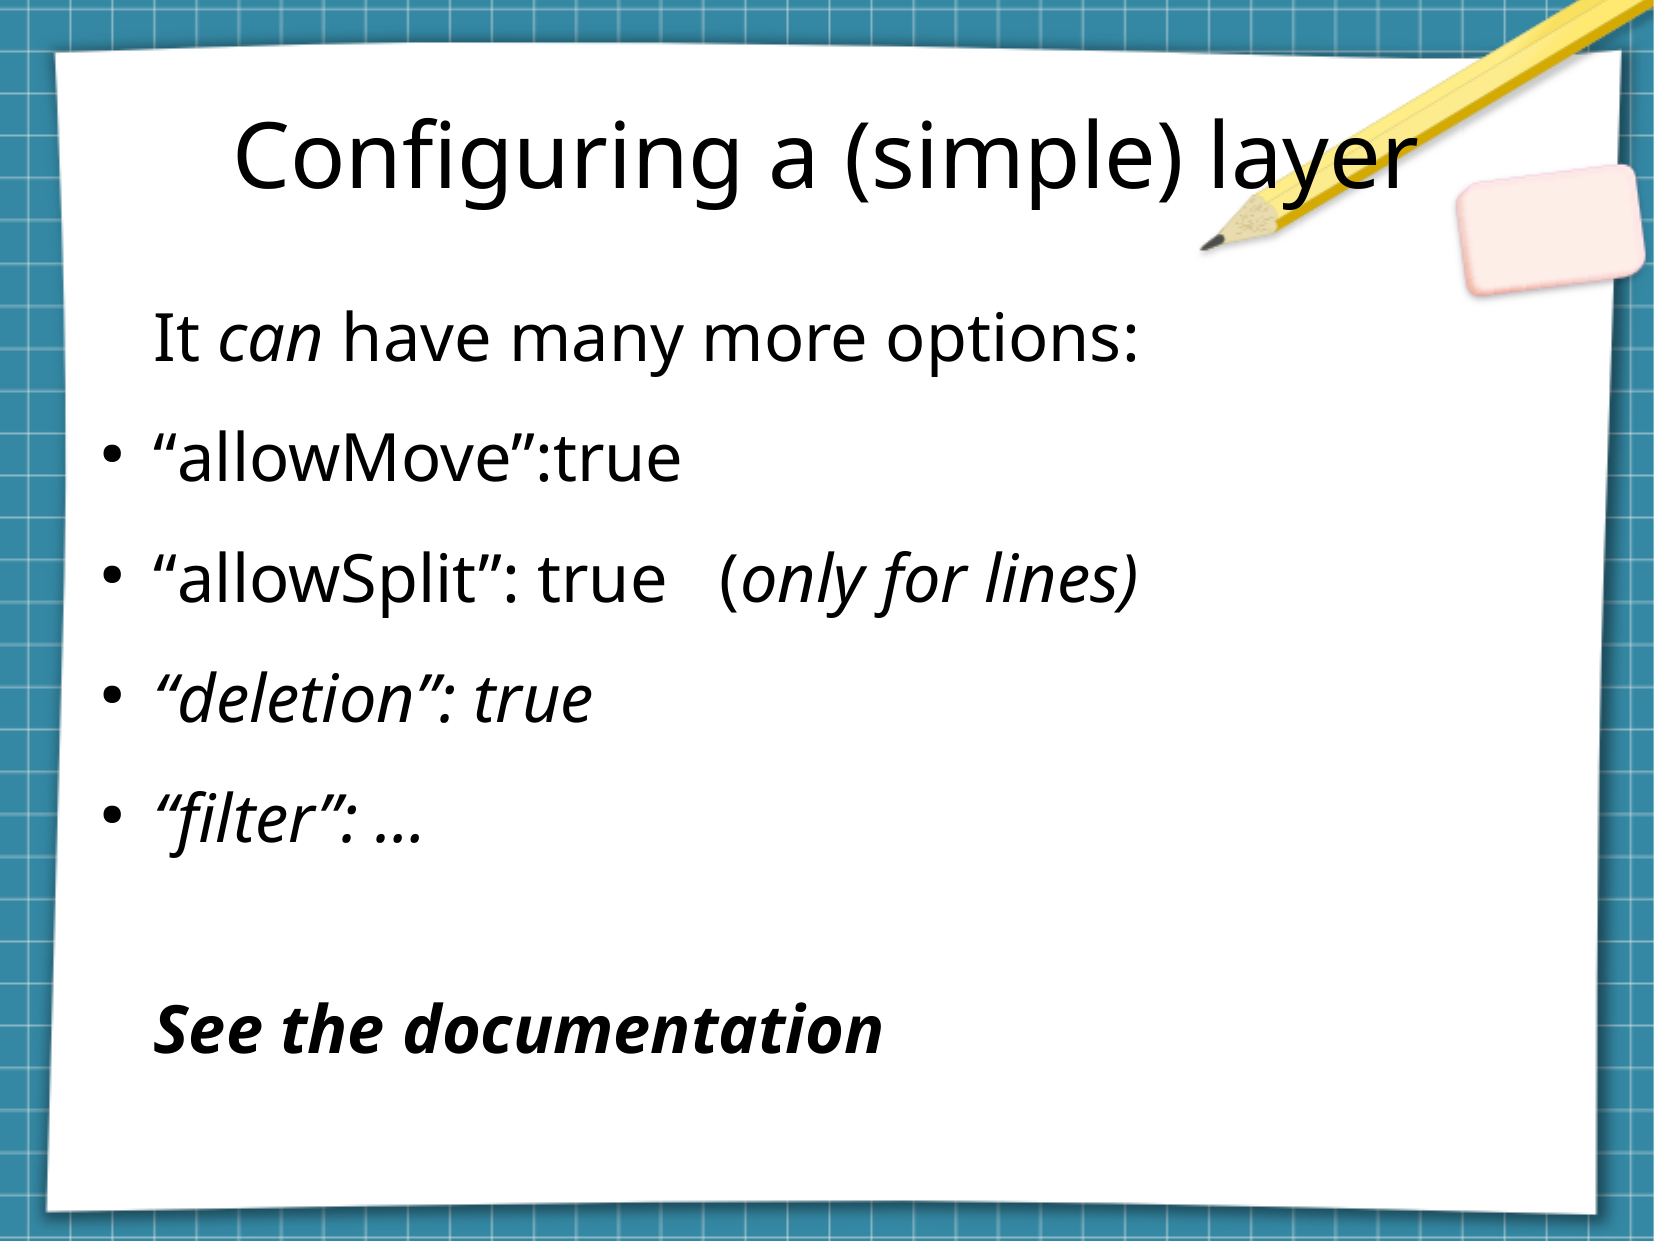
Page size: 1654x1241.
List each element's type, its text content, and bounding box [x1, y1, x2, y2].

title Configuring a (simple) layer [82, 49, 1571, 257]
list It can have many more options: “allowMove”:true “allowSplit”: true (only for lines) “deletion”: true “filter”: … See the documentation [82, 290, 1571, 1138]
picture [0, 0, 1654, 1241]
